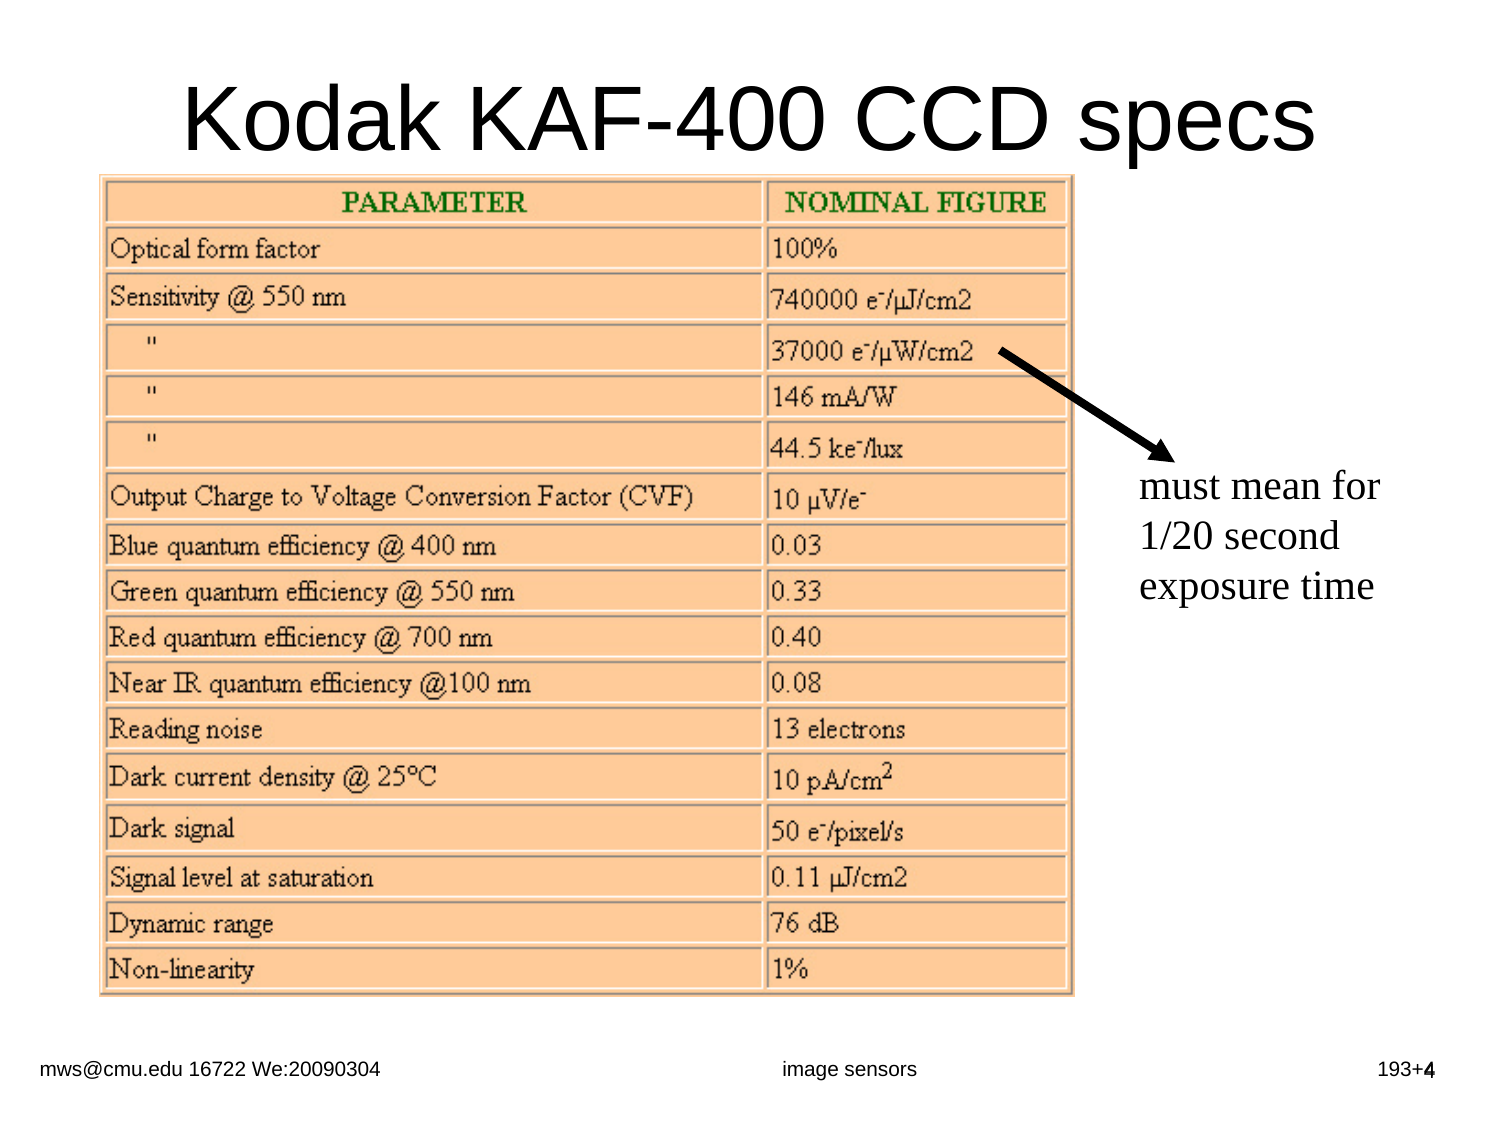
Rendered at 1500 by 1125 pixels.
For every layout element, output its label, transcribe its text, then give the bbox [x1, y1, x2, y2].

text_box must mean for 1/20 second exposure time [1124, 450, 1396, 616]
picture [99, 174, 1075, 997]
title Kodak KAF-400 CCD specs [112, 59, 1388, 178]
text_box <number> [1262, 1049, 1450, 1101]
